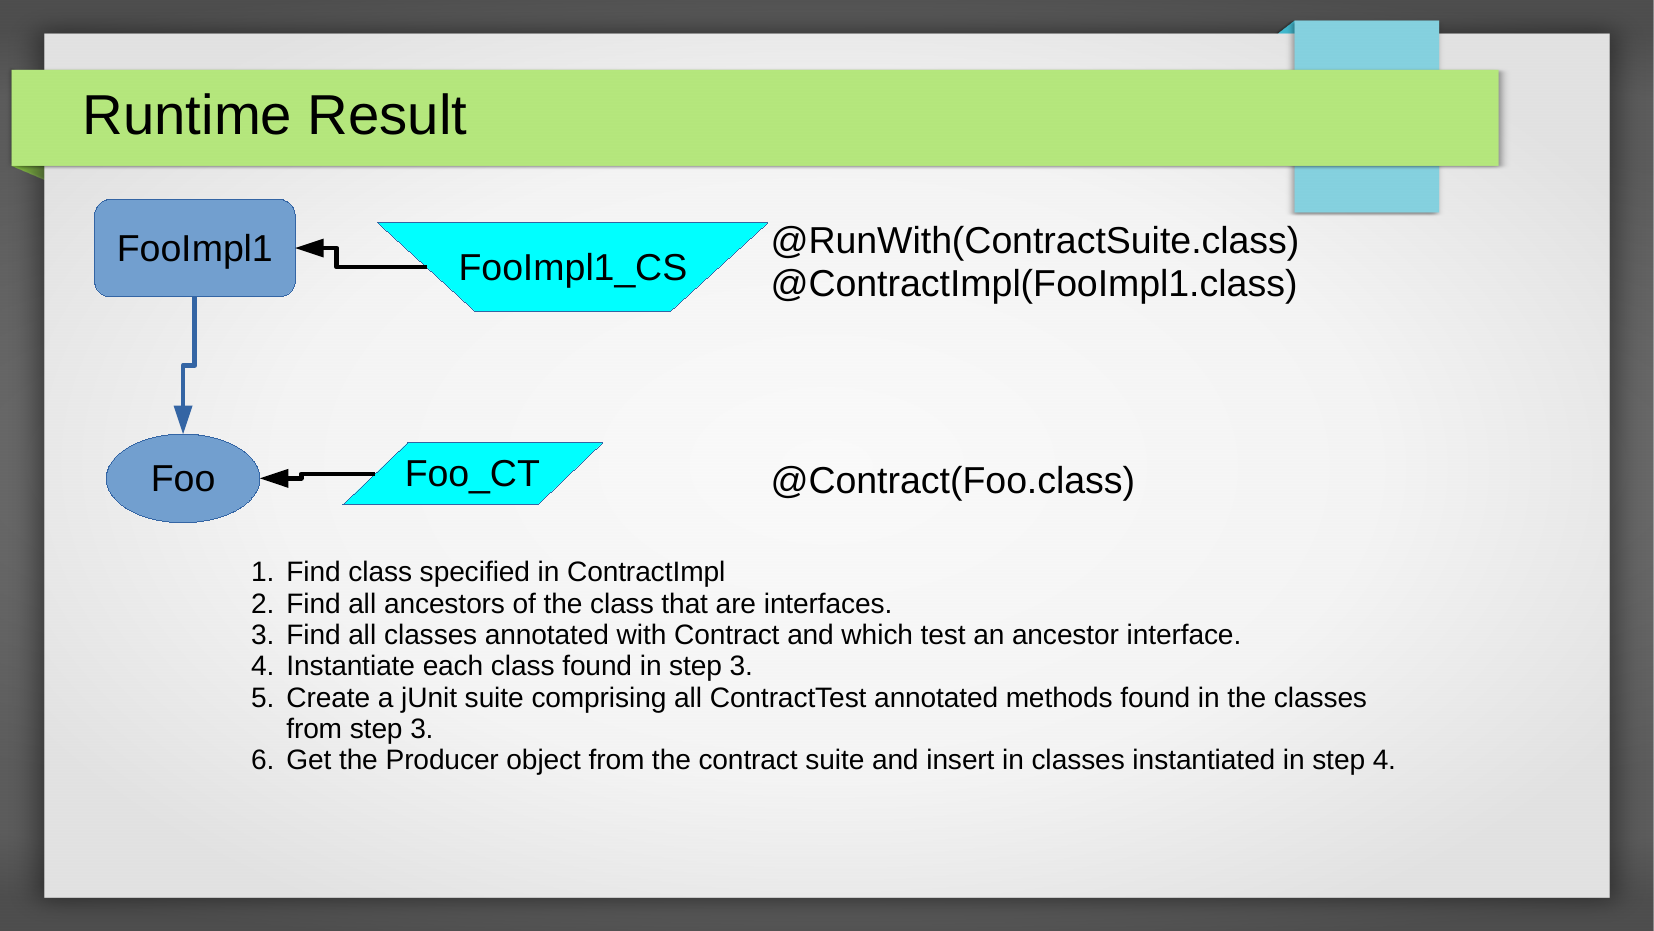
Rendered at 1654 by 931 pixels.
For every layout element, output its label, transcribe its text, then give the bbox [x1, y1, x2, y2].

text_box Find class specified in ContractImpl Find all ancestors of the class that are interfaces. Find all classes annotated with Contract and which test an ancestor interface. Instantiate each class found in step 3. Create a jUnit suite comprising all ContractTest annotated methods found in the classes from step 3. Get the Producer object from the contract suite and insert in classes instantiated in step 4. [236, 549, 1418, 876]
picture [0, 0, 1654, 931]
title Runtime Result [82, 70, 1264, 160]
text_box @Contract(Foo.class) [755, 451, 1170, 509]
text_box @RunWith(ContractSuite.class) @ContractImpl(FooImpl1.class) [755, 212, 1315, 312]
text_box FooImpl1_CS [377, 222, 755, 312]
text_box Foo [106, 434, 260, 523]
text_box FooImpl1 [94, 199, 296, 297]
text_box Foo_CT [342, 442, 603, 505]
